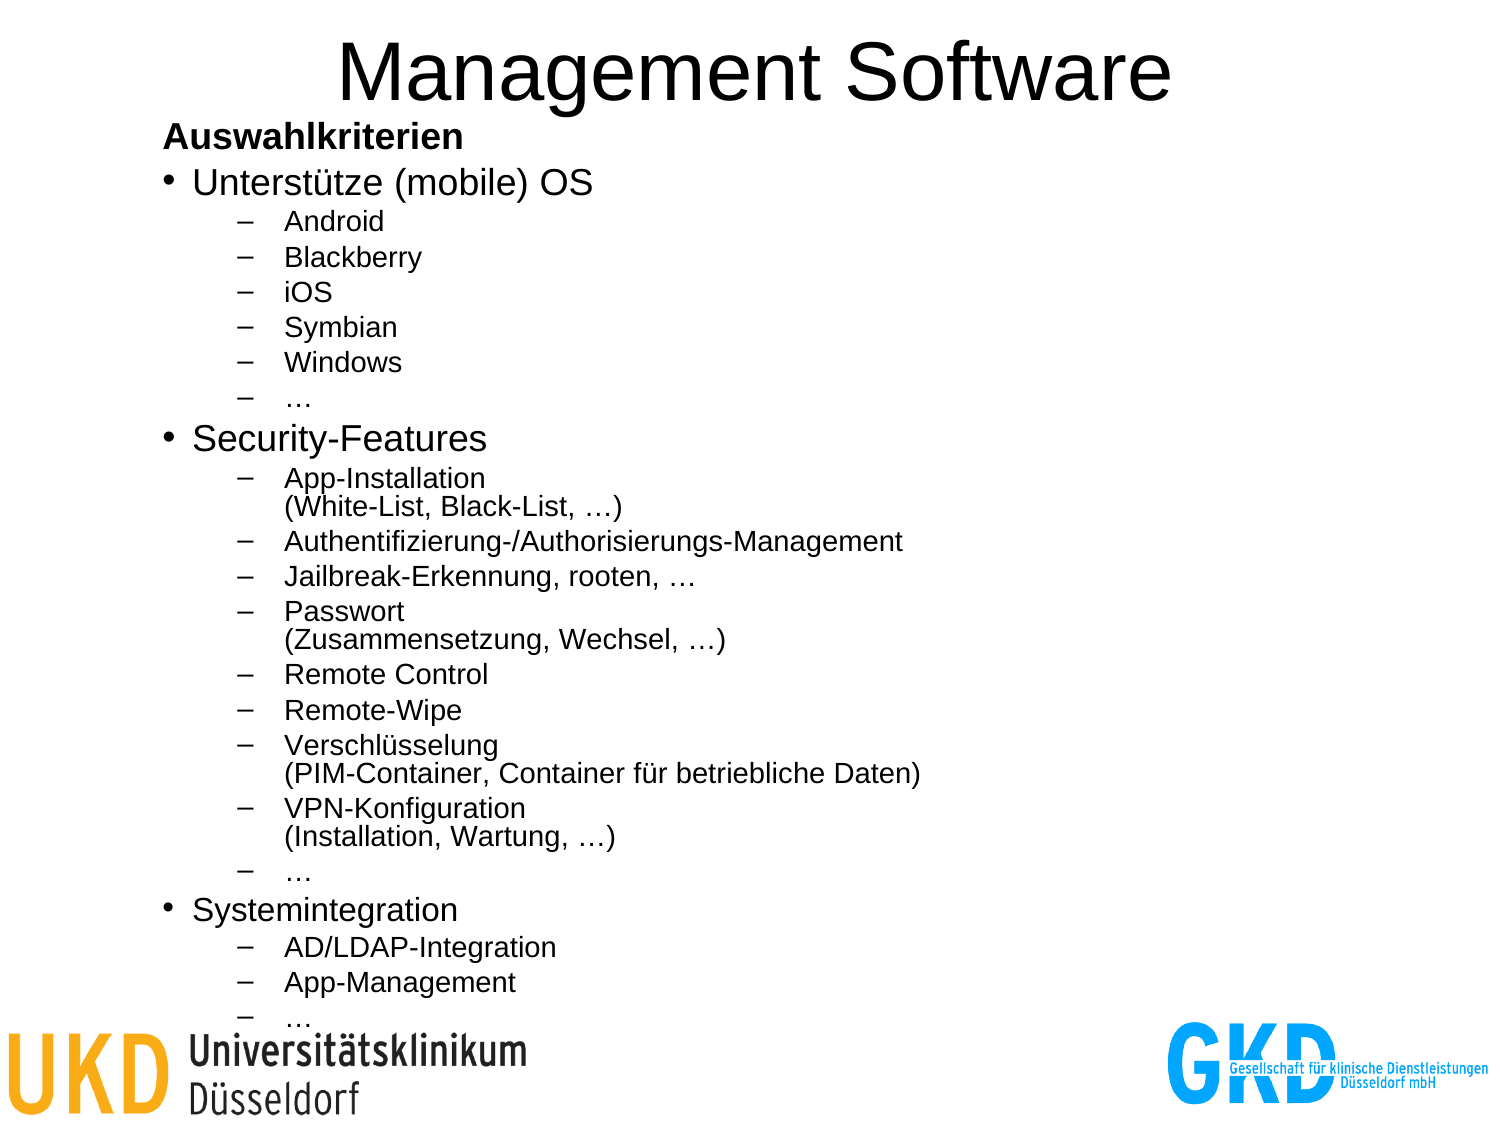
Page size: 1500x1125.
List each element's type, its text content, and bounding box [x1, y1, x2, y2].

picture [1163, 1006, 1500, 1125]
title Management Software [75, 0, 1436, 139]
picture [0, 1023, 532, 1125]
list Auswahlkriterien Unterstütze (mobile) OS Android Blackberry iOS Symbian Windows … Security-Features App-Installation (White-List, Black-List, …) Authentifizierung-/Authorisierungs-Management Jailbreak-Erkennung, rooten, … Passwort (Zusammensetzung, Wechsel, …) Remote Control Remote-Wipe Verschlüsselung (PIM-Container, Container für betriebliche Daten) VPN-Konfiguration (Installation, Wartung, …) … Systemintegration AD/LDAP-Integration App-Management … [147, 113, 1128, 1041]
